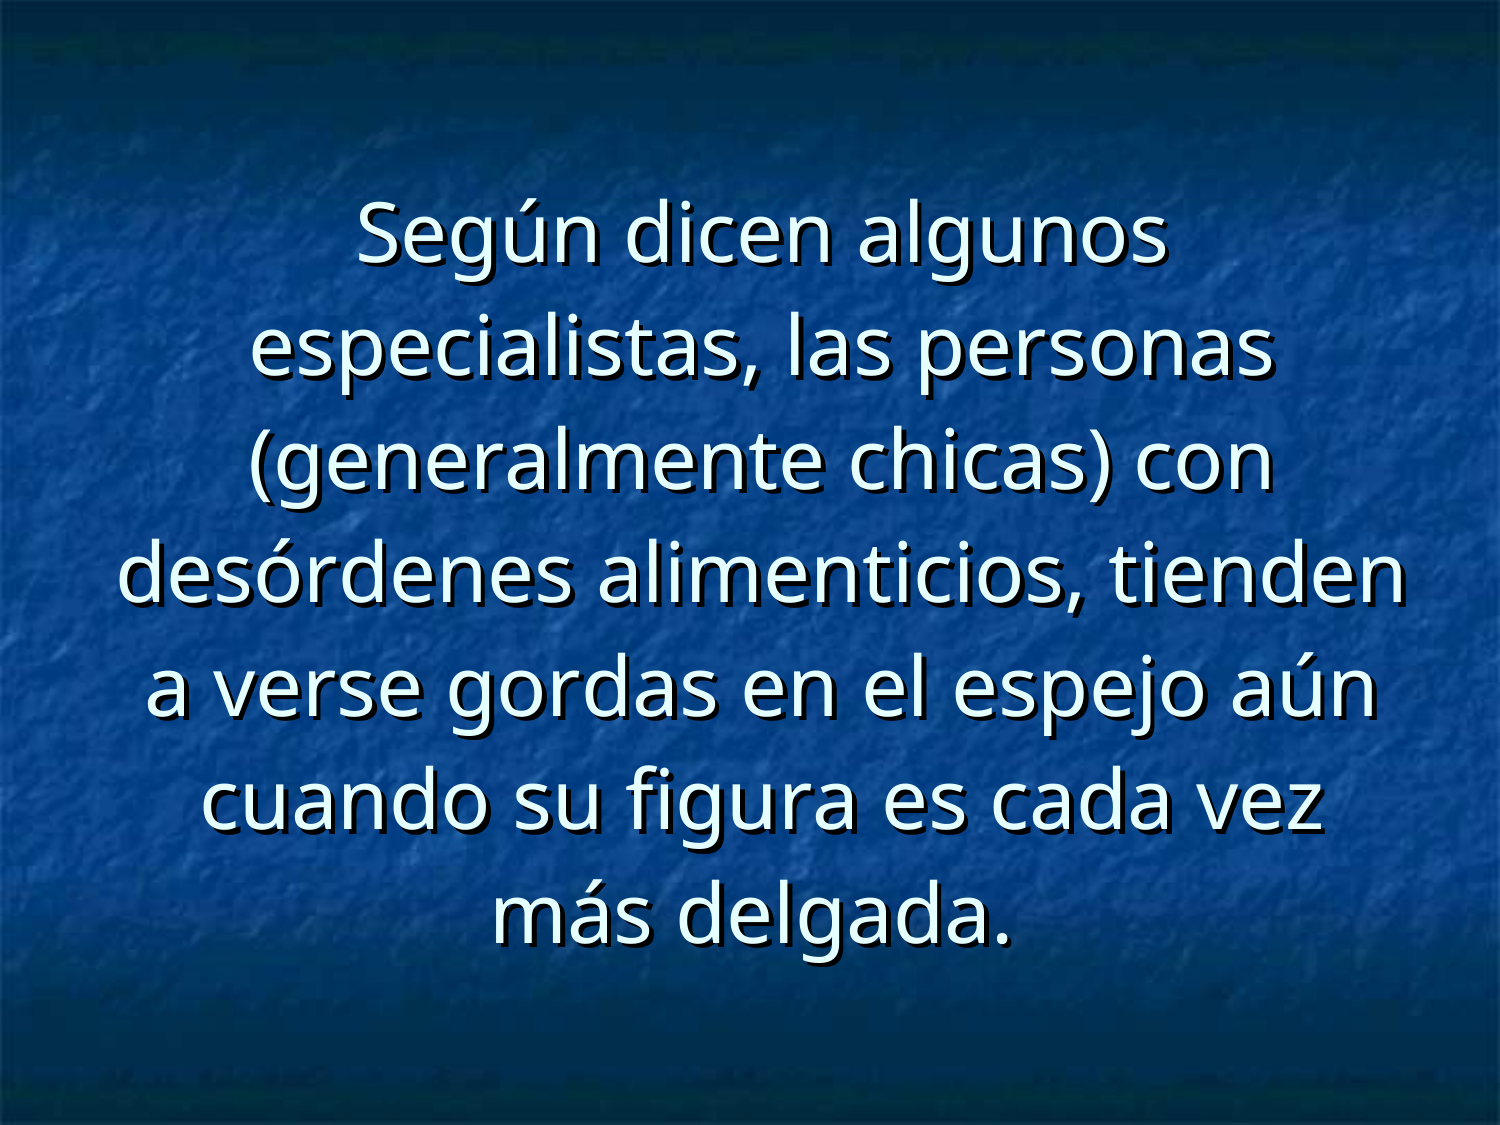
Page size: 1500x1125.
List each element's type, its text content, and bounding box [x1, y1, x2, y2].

picture [0, 0, 1500, 1125]
title Según dicen algunos especialistas, las personas (generalmente chicas) con desórdenes alimenticios, tienden a verse gordas en el espejo aún cuando su figura es cada vez más delgada. [100, 262, 1426, 879]
